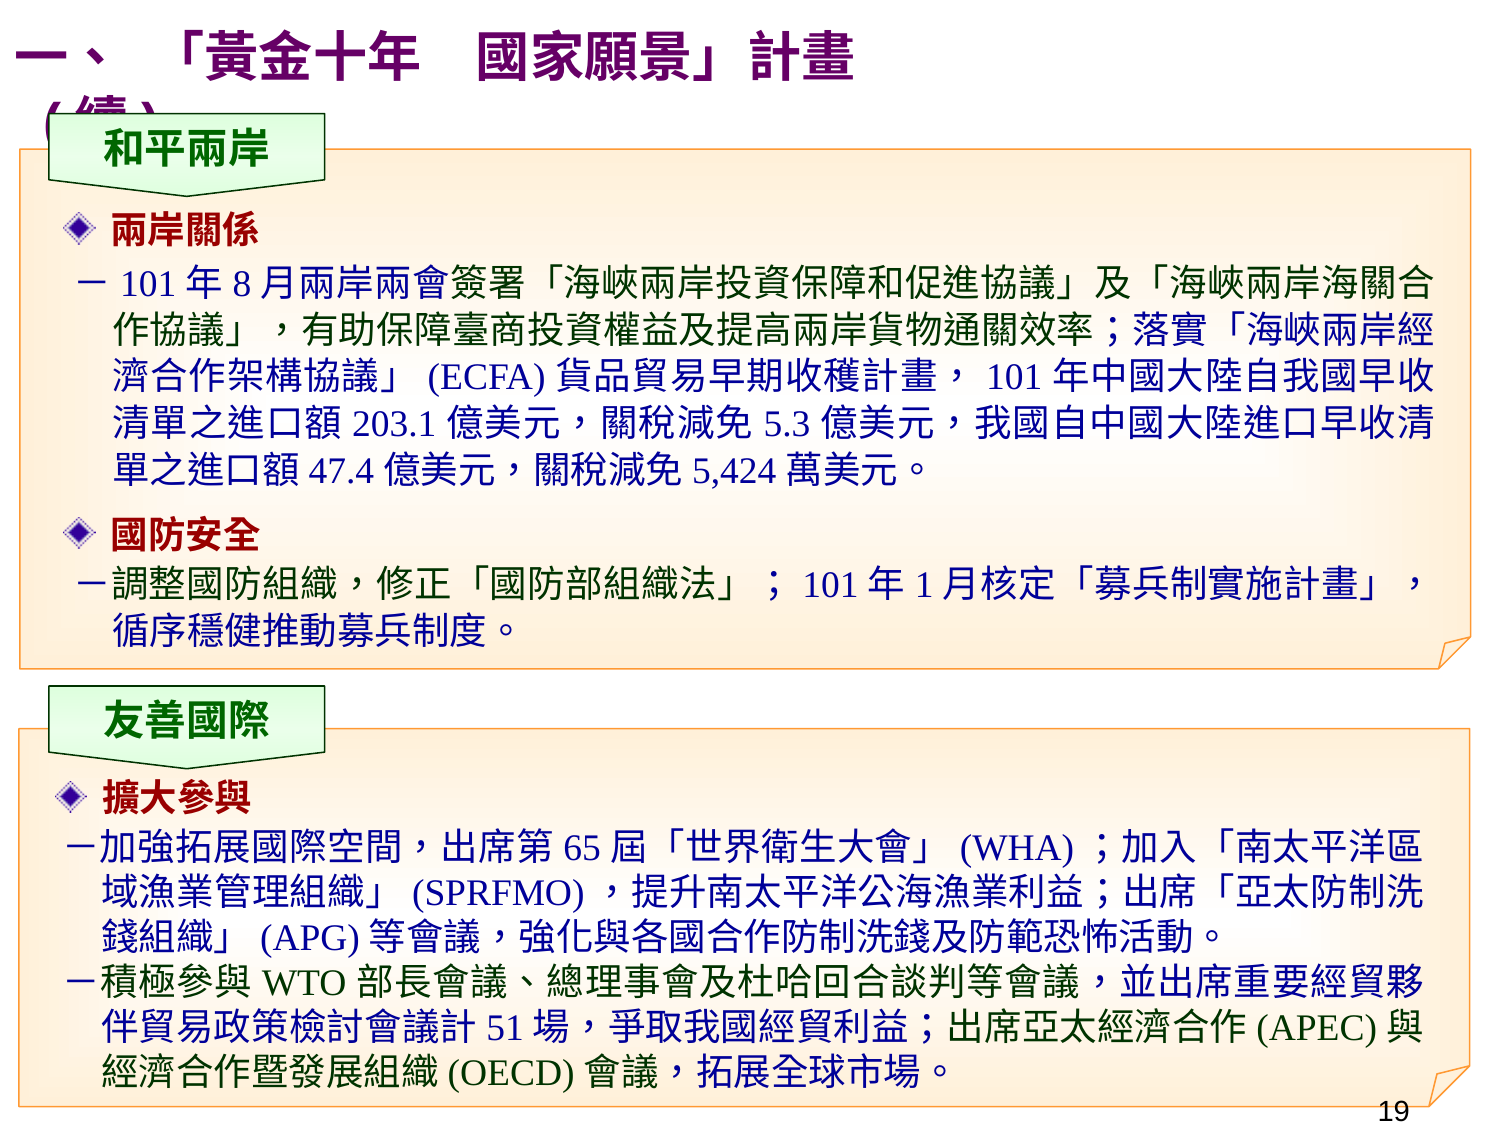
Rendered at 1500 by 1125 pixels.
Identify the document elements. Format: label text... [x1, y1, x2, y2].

text_box 和平兩岸 [48, 113, 325, 195]
text_box [235, 728, 1470, 1084]
text_box 友善國際 [48, 685, 325, 764]
text_box [19, 149, 1448, 669]
text_box －加強拓展國際空間，出席第65屆「世界衛生大會」(WHA)；加入「南太平洋區域漁業管理組織」(SPRFMO)，提升南太平洋公海漁業利益；出席「亞太防制洗錢組織」(APG)等會議，強化與各國合作防制洗錢及防範恐怖活動。 －積極參與WTO部長會議、總理事會及杜哈回合談判等會議，並出席重要經貿夥伴貿易政策檢討會議計51場，爭取我國經貿利益；出席亞太經濟合作(APEC)與經濟合作暨發展組織(OECD)會議，拓展全球市場。 [47, 815, 1439, 1104]
text_box 國防安全 [233, 522, 250, 530]
text_box 國防安全 [49, 500, 1459, 559]
text_box 國防安全 [133, 522, 140, 541]
text_box [207, 149, 1471, 658]
text_box －調整國防組織，修正「國防部組織法」；101年1月核定「募兵制實施計畫」，循序穩健推動募兵制度。 [58, 550, 1450, 660]
text_box －101年8月兩岸兩會簽署「海峽兩岸投資保障和促進協議」及「海峽兩岸海關合作協議」，有助保障臺商投資權益及提高兩岸貨物通關效率；落實「海峽兩岸經濟合作架構協議」(ECFA)貨品貿易早期收穫計畫，101年中國大陸自我國早收清單之進口額203.1億美元，關稅減免5.3億美元，我國自中國大陸進口早收清單之進口額47.4億美元，關稅減免5,424萬美元。 [58, 249, 1450, 504]
text_box 國防安全 [117, 522, 140, 546]
text_box 一、 「黃金十年 國家願景」計畫(續) [14, 22, 951, 109]
text_box 18 [1362, 1084, 1500, 1125]
text_box 兩岸關係 [49, 195, 1459, 255]
text_box 擴大參與 [40, 764, 1450, 823]
text_box 國防安全 [164, 535, 177, 550]
text_box [18, 728, 1362, 1107]
